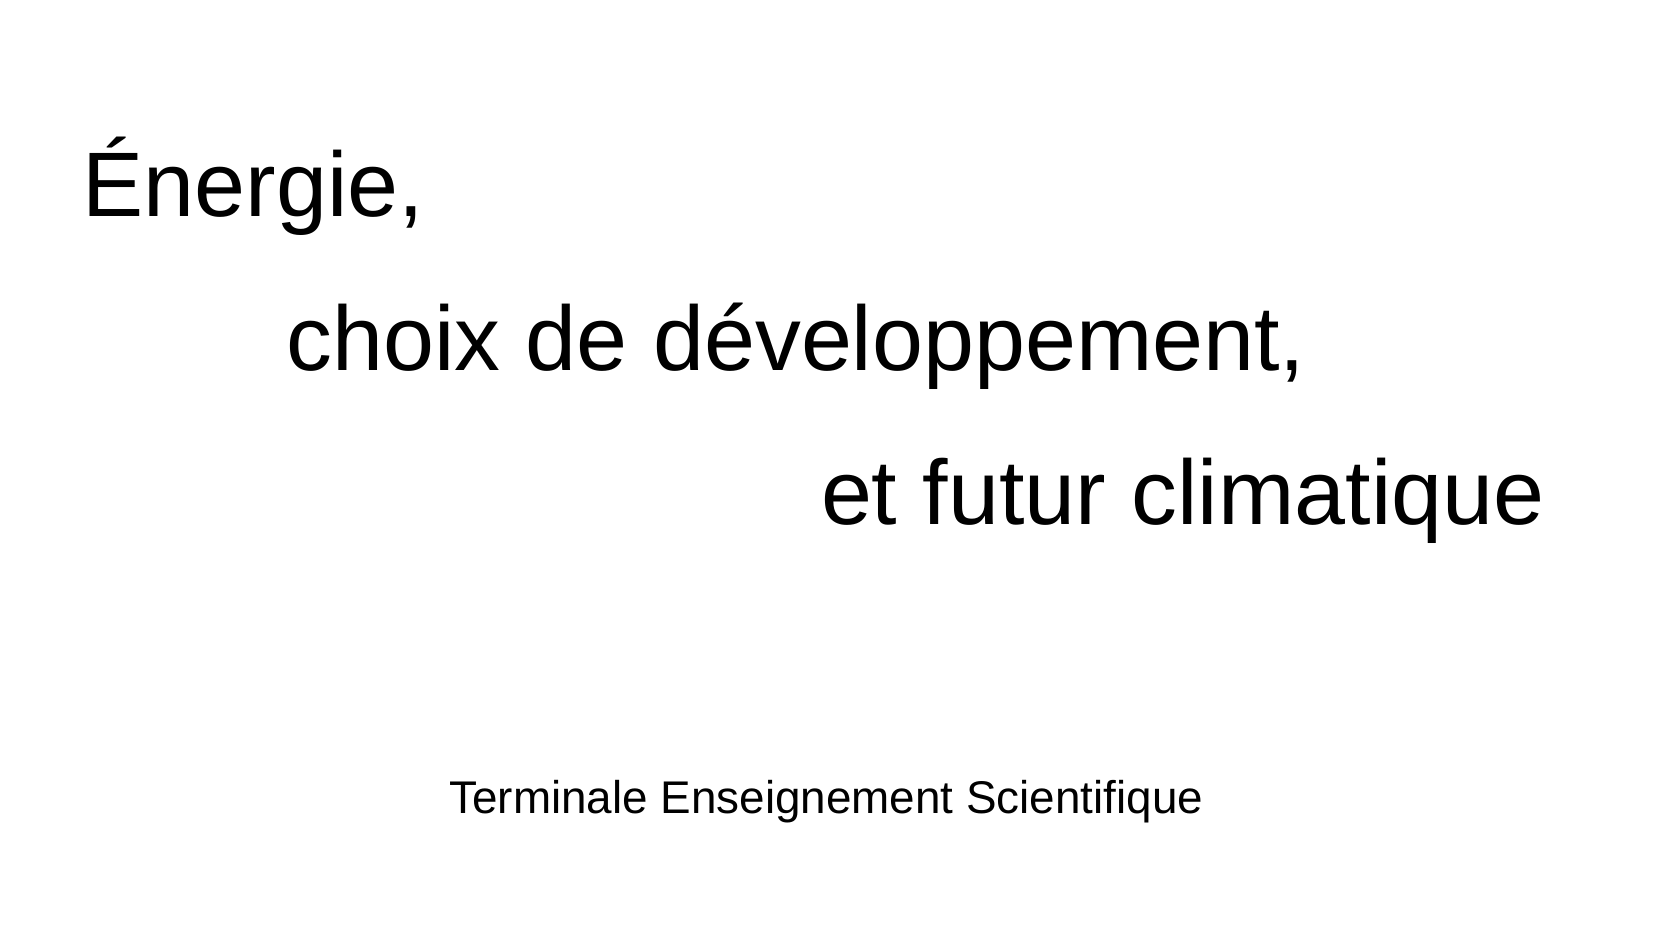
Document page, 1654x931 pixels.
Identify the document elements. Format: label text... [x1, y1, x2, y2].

title Énergie, choix de développement, et futur climatique [82, 82, 1571, 545]
subtitle Terminale Enseignement Scientifique [82, 708, 1571, 886]
